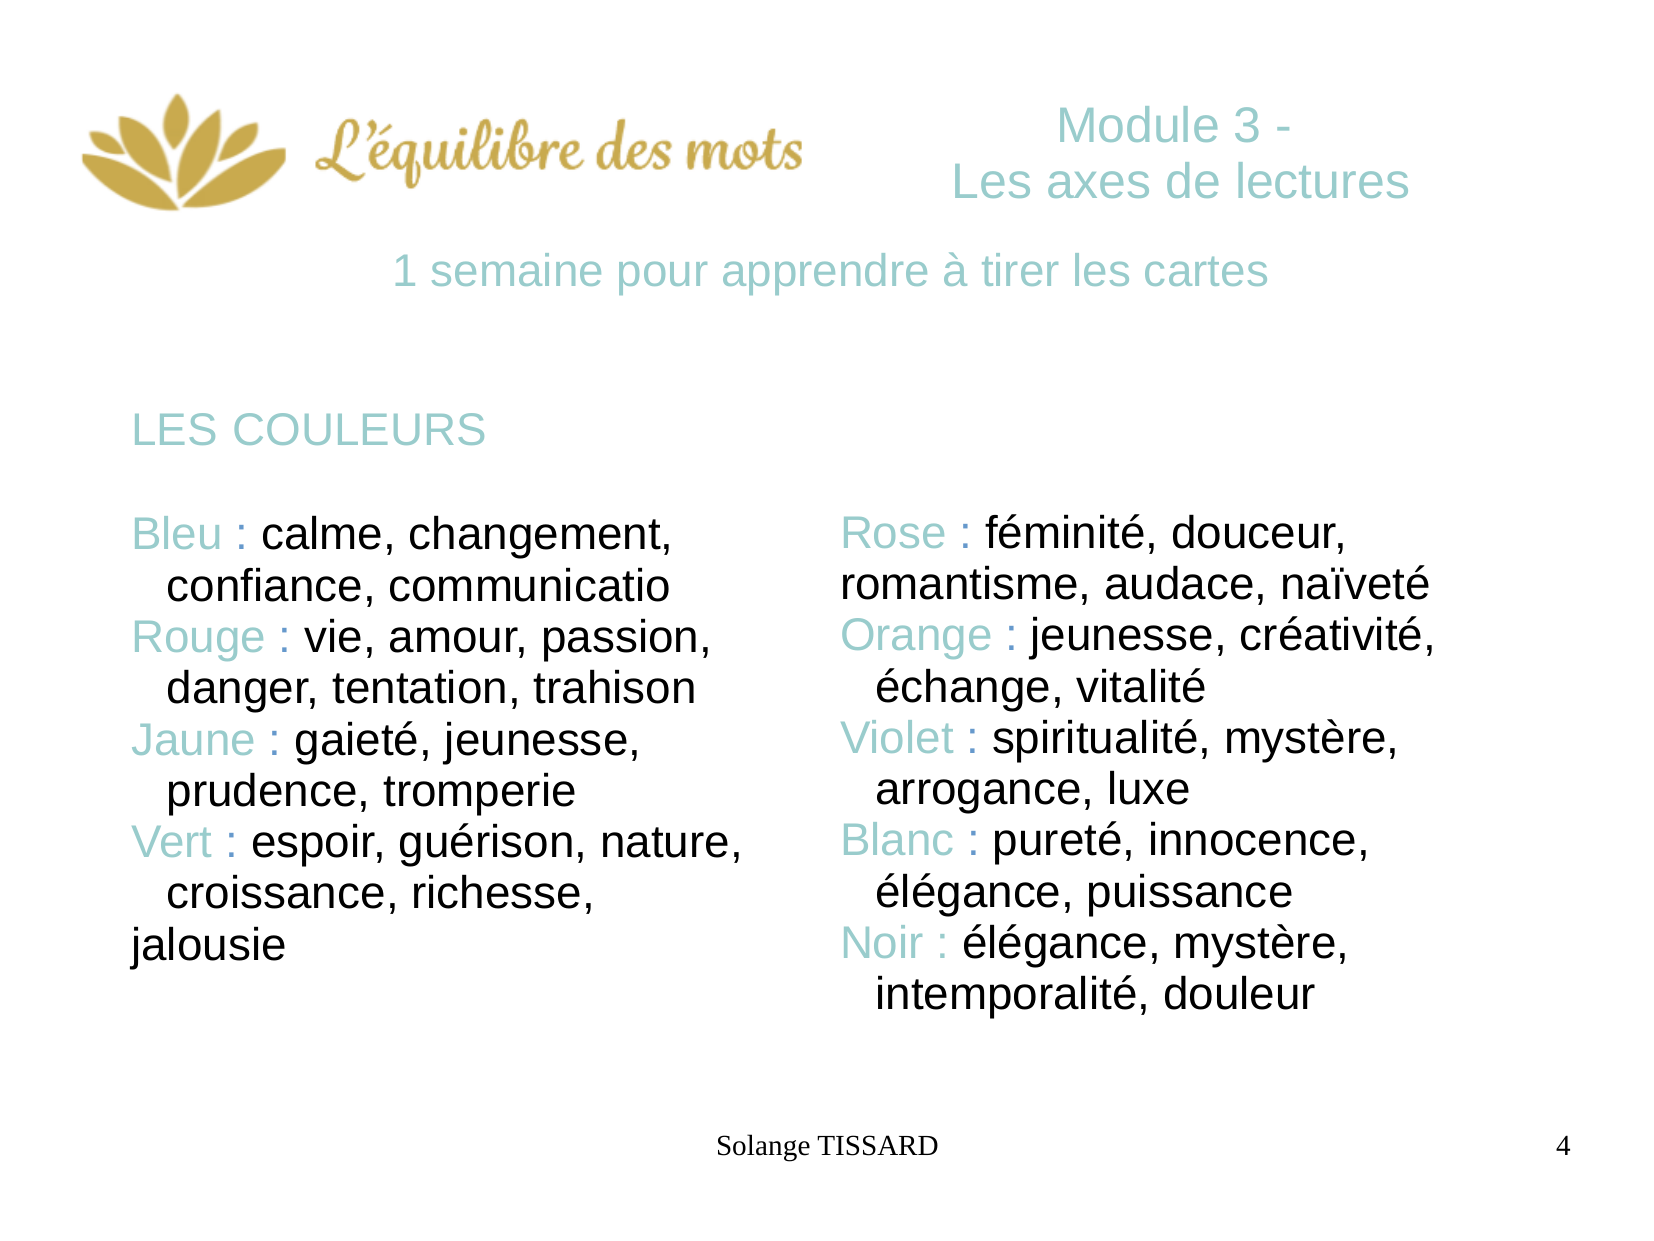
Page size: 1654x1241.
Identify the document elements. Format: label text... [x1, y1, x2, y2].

subtitle LES COULEURS Bleu : calme, changement, confiance, communication Rouge : vie, amour, passion, danger, tentation, trahison Jaune : gaieté, jeunesse, prudence, tromperie Vert : espoir, guérison, nature, croissance, richesse, jalousie [131, 397, 815, 969]
title Module 3 - Les axes de lectures [803, 81, 1560, 225]
text_box Rose : féminité, douceur, romantisme, audace, naïveté Orange : jeunesse, créativité, échange, vitalité Violet : spiritualité, mystère, arrogance, luxe Blanc : pureté, innocence, élégance, puissance Noir : élégance, mystère, intemporalité, douleur [839, 472, 1560, 1054]
text_box 1 semaine pour apprendre à tirer les cartes [377, 237, 1312, 331]
picture [50, 85, 827, 228]
